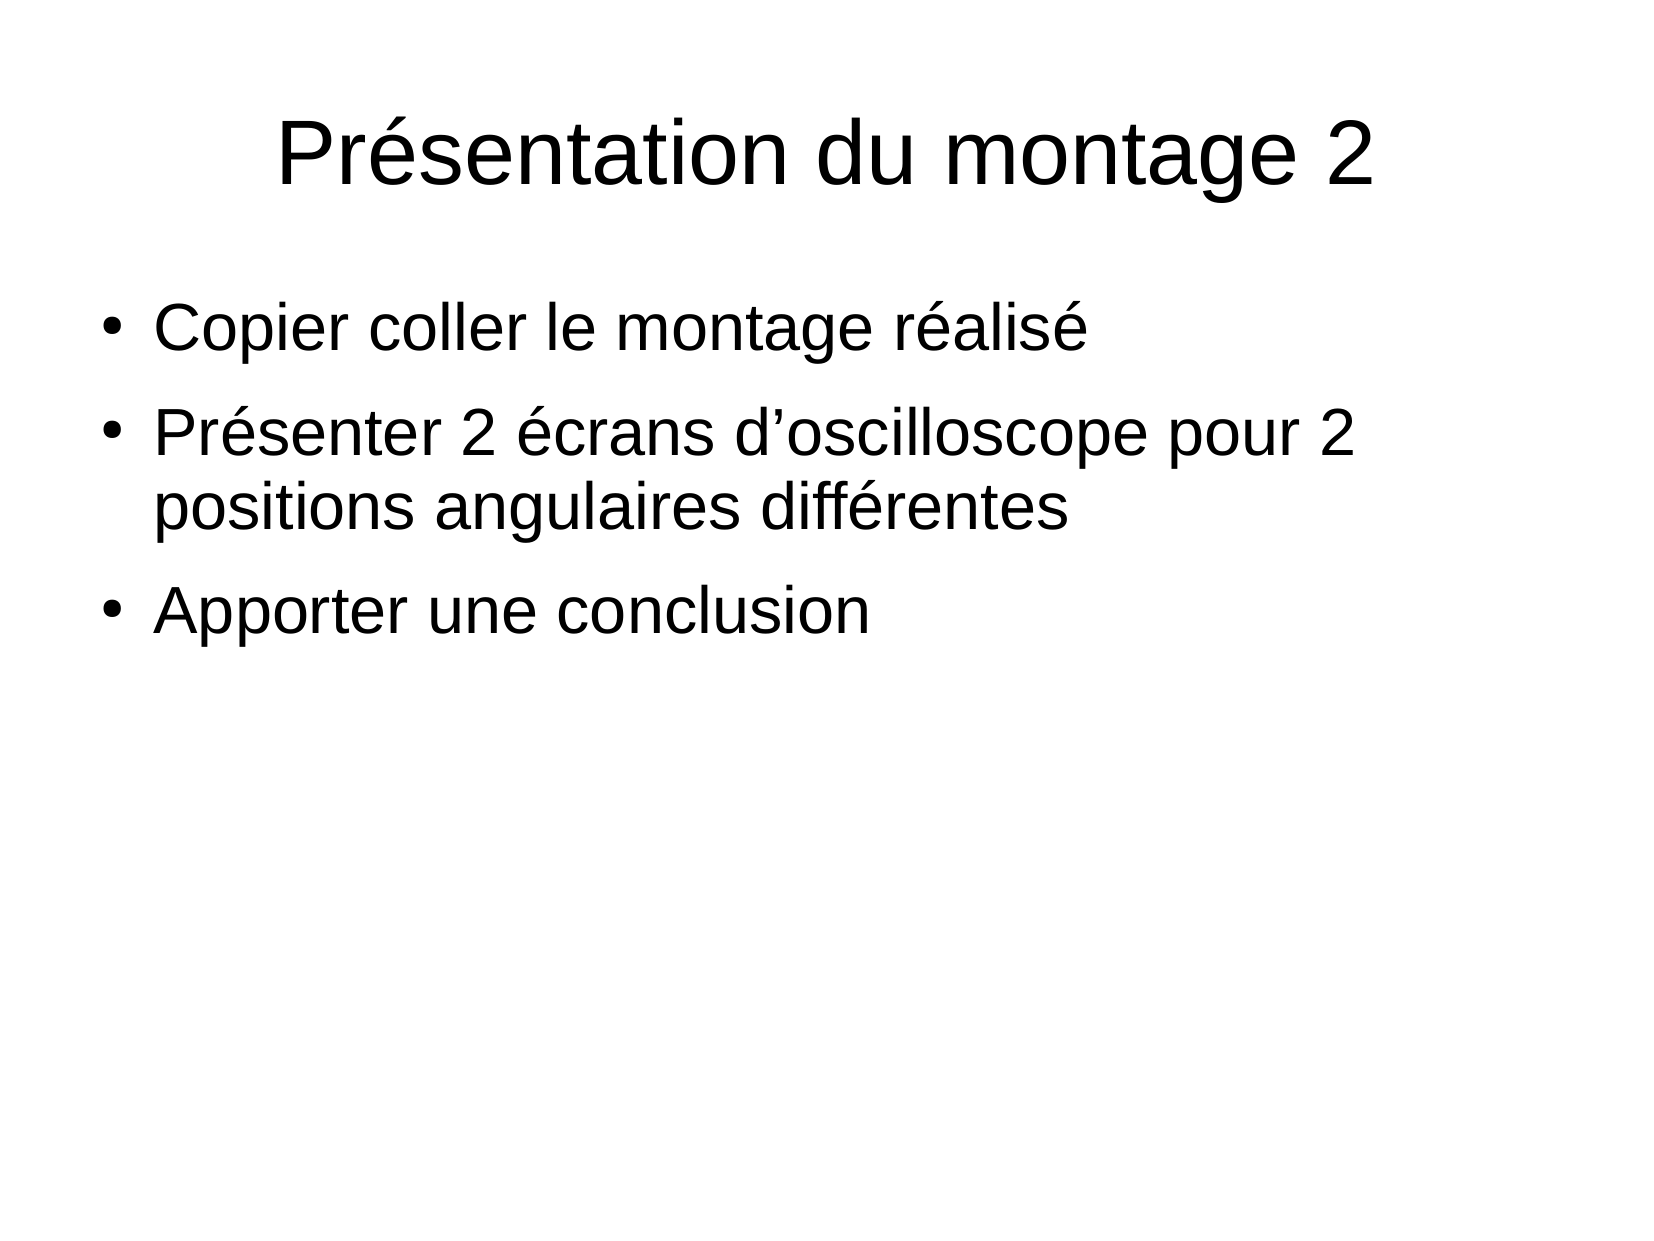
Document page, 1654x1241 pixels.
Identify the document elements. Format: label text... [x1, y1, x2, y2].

list Copier coller le montage réalisé Présenter 2 écrans d’oscilloscope pour 2 positions angulaires différentes Apporter une conclusion [82, 290, 1571, 1010]
title Présentation du montage 2 [82, 49, 1571, 257]
